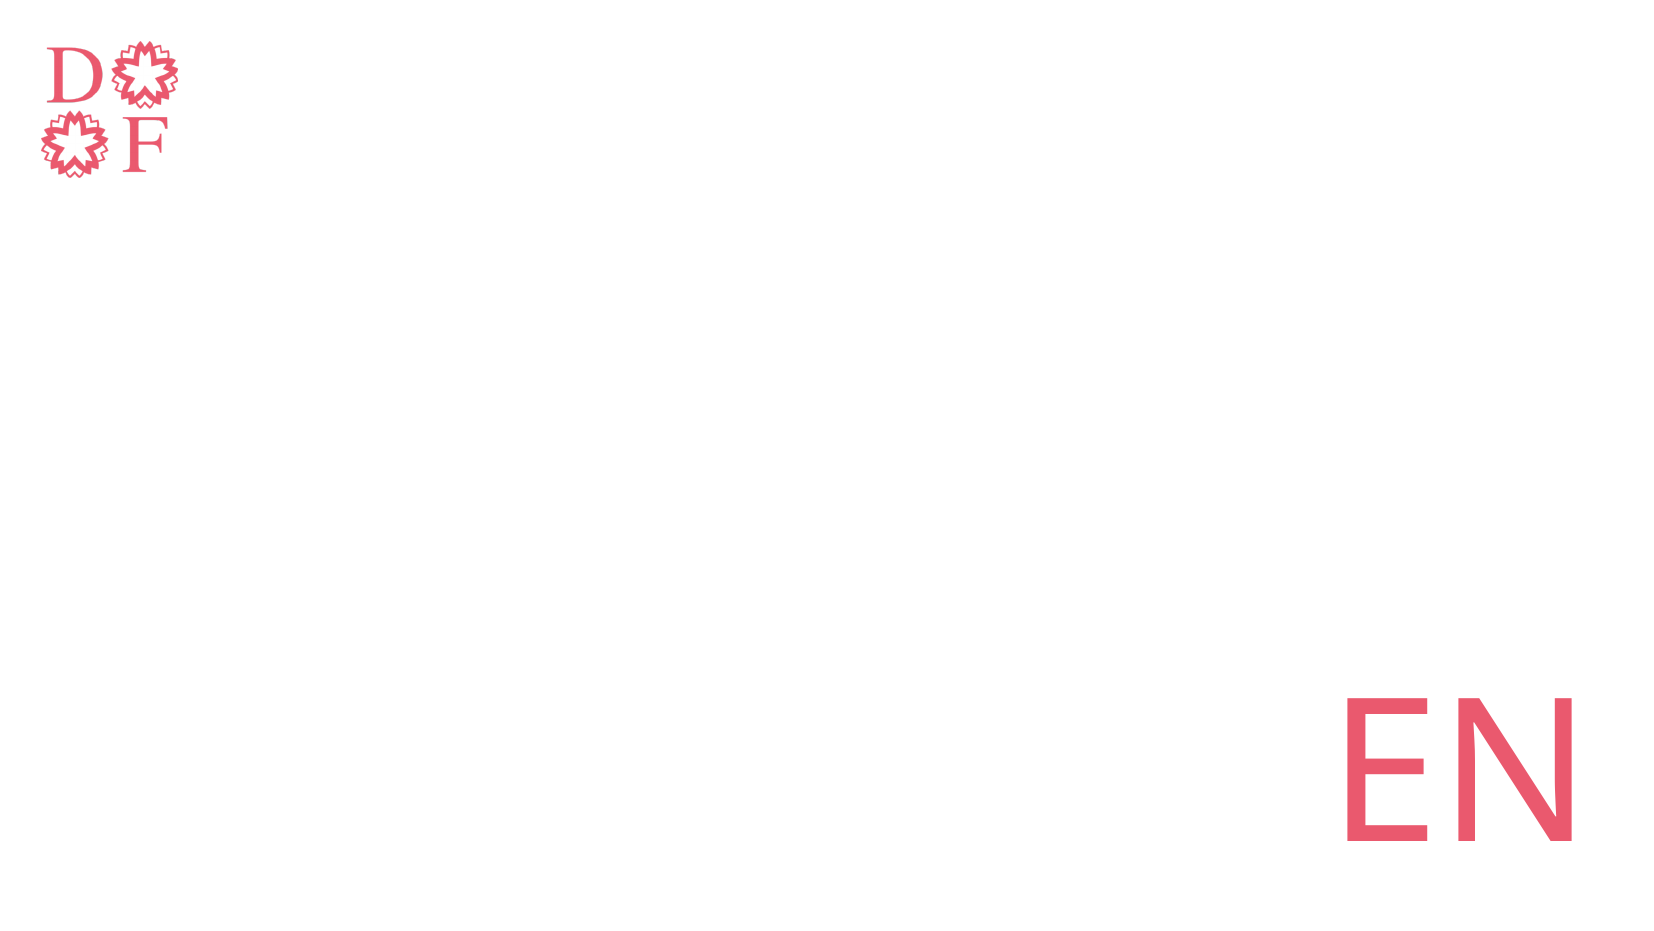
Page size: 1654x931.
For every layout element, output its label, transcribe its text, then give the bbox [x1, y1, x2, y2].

picture [41, 41, 178, 178]
text_box EN CONCLUSION [129, 620, 1607, 857]
